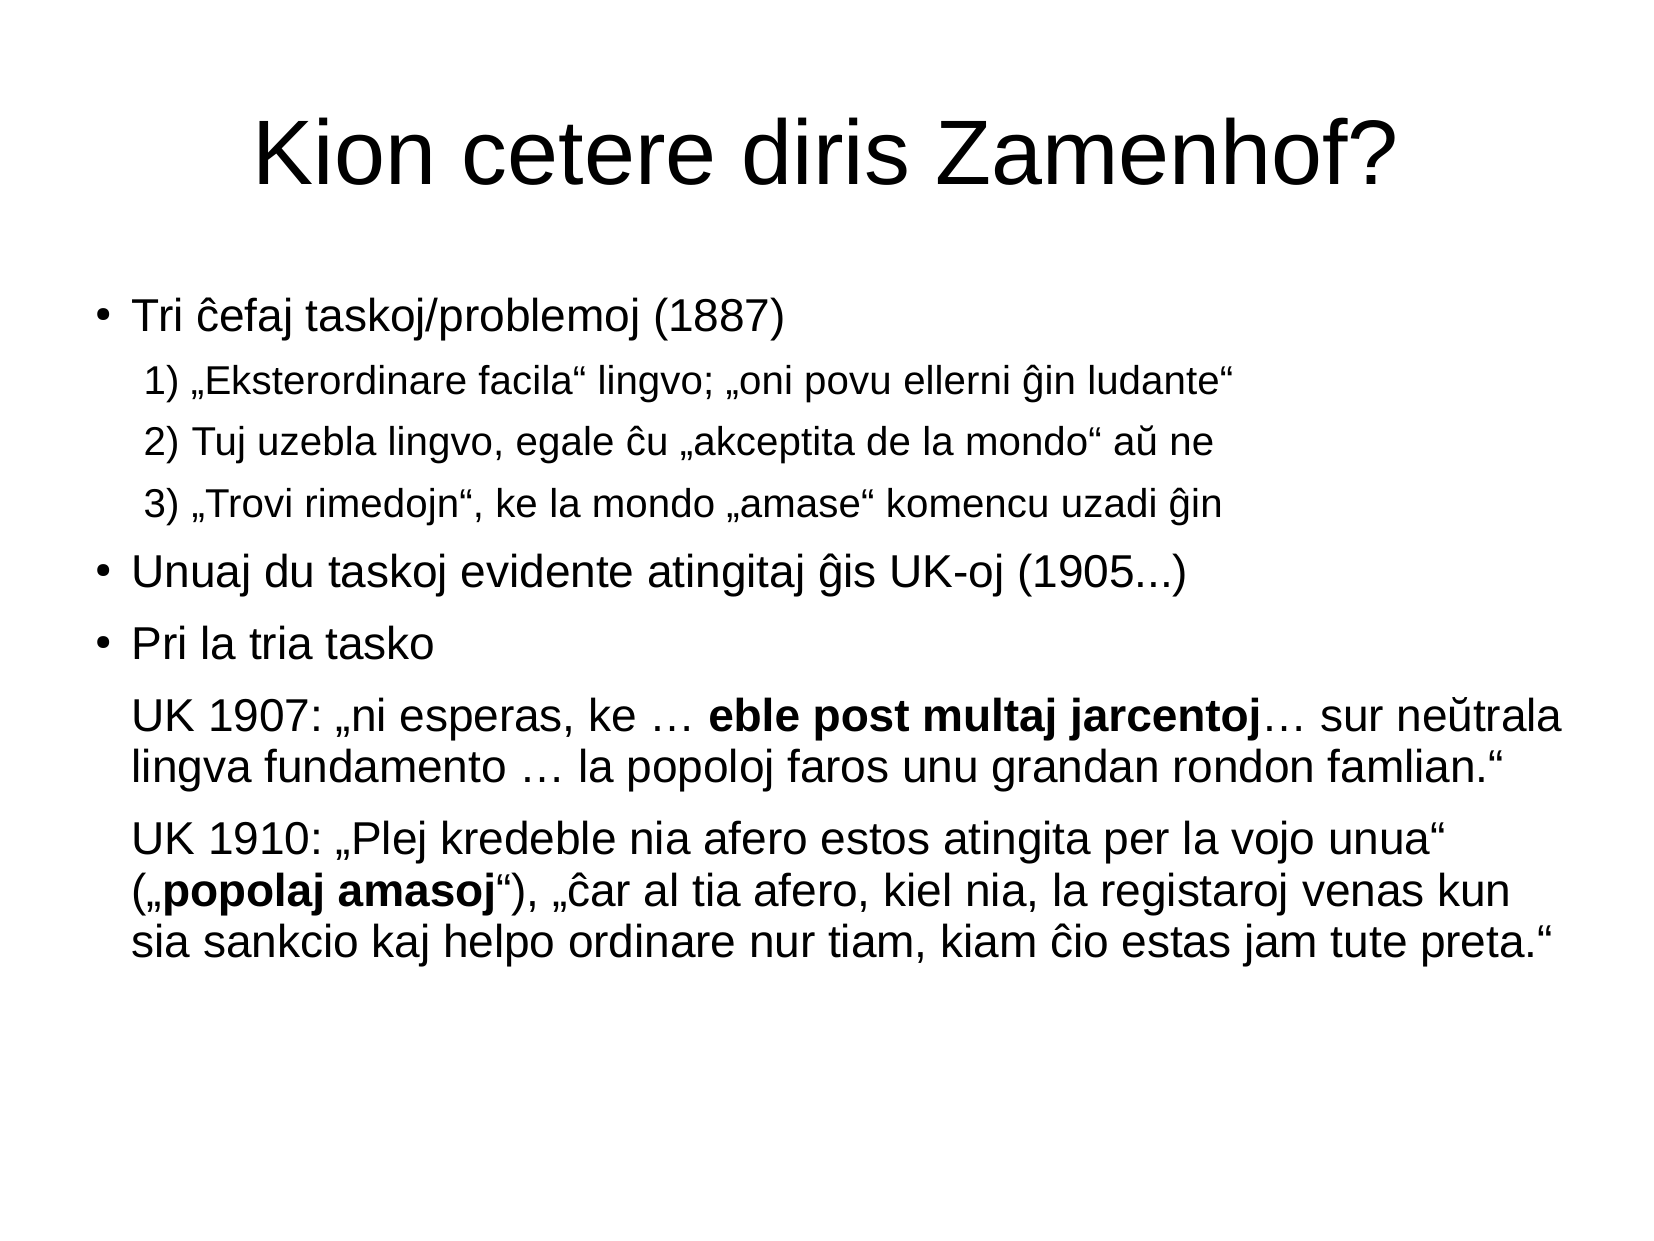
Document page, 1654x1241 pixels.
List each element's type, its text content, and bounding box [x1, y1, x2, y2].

title Kion cetere diris Zamenhof? [82, 49, 1571, 257]
list Tri ĉefaj taskoj/problemoj (1887) „Eksterordinare facila“ lingvo; „oni povu ellerni ĝin ludante“ Tuj uzebla lingvo, egale ĉu „akceptita de la mondo“ aŭ ne „Trovi rimedojn“, ke la mondo „amase“ komencu uzadi ĝin Unuaj du taskoj evidente atingitaj ĝis UK-oj (1905...) Pri la tria tasko UK 1907: „ni esperas, ke … eble post multaj jarcentoj… sur neŭtrala lingva fundamento … la popoloj faros unu grandan rondon famlian.“ UK 1910: „Plej kredeble nia afero estos atingita per la vojo unua“ („popolaj amasoj“), „ĉar al tia afero, kiel nia, la registaroj venas kun sia sankcio kaj helpo ordinare nur tiam, kiam ĉio estas jam tute preta.“ [82, 290, 1571, 1010]
